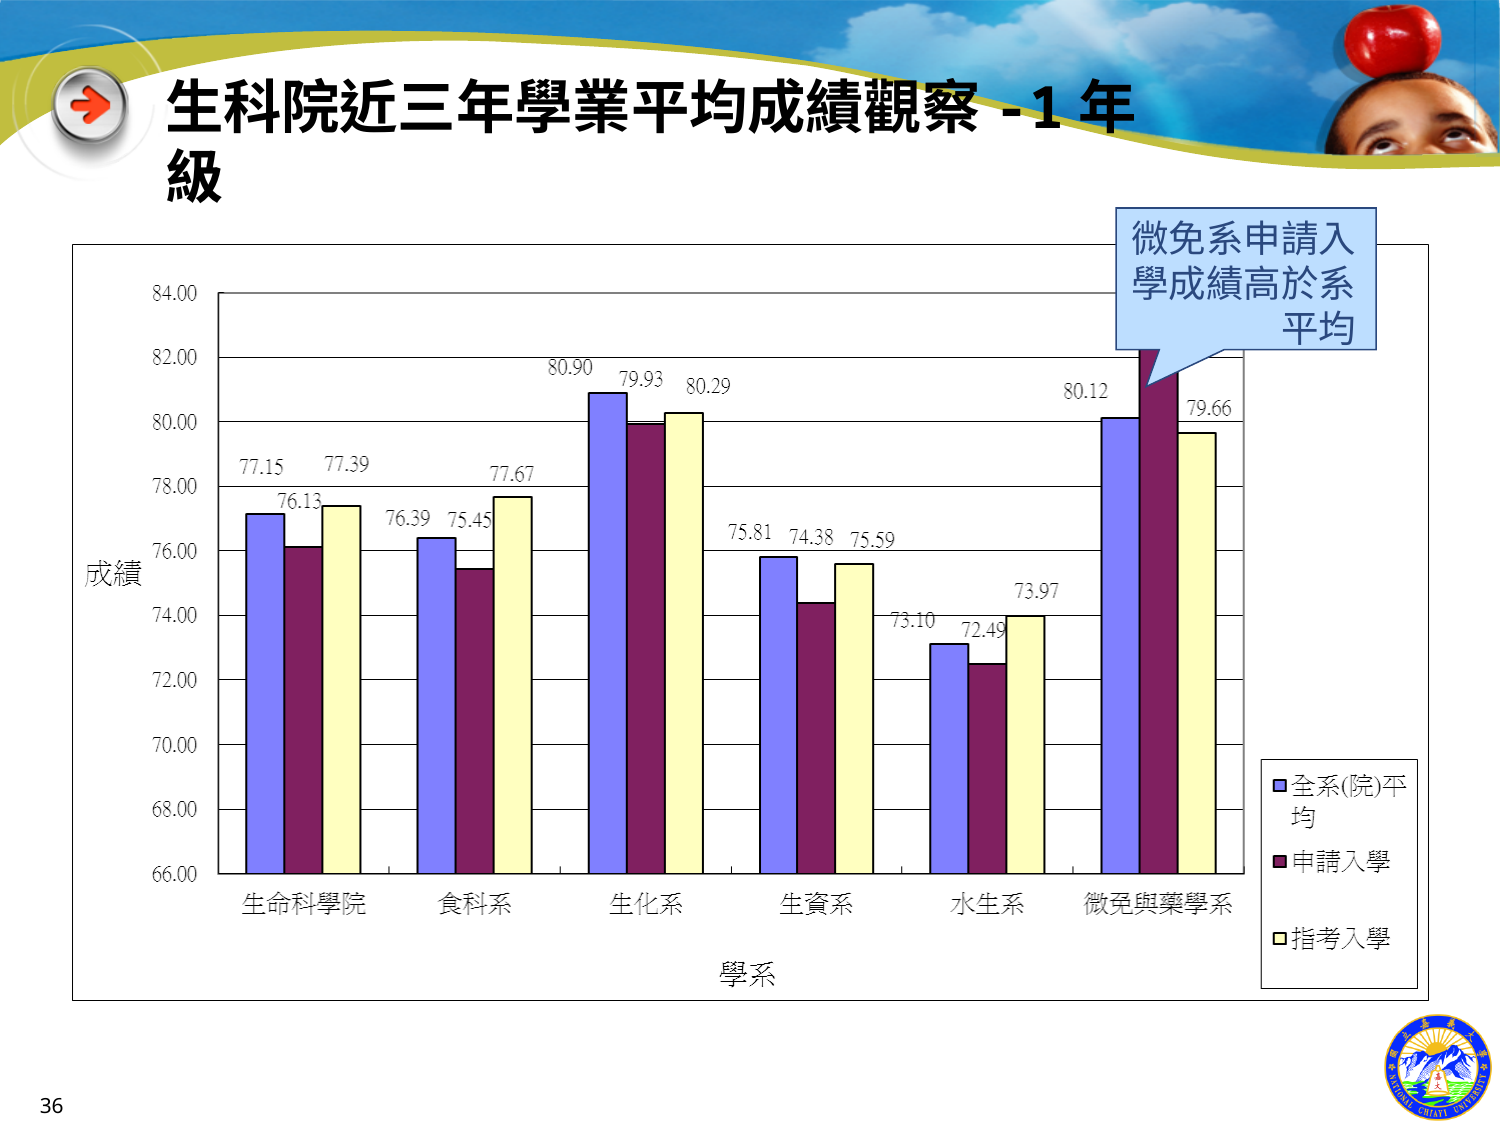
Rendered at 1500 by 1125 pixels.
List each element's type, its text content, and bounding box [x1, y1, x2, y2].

title 生科院近三年學業平均成績觀察-1年級 [150, 62, 1199, 155]
chart [64, 235, 1436, 1008]
text_box 微免系申請入學成績高於系平均 [1116, 207, 1377, 387]
text_box [24, 1084, 376, 1125]
